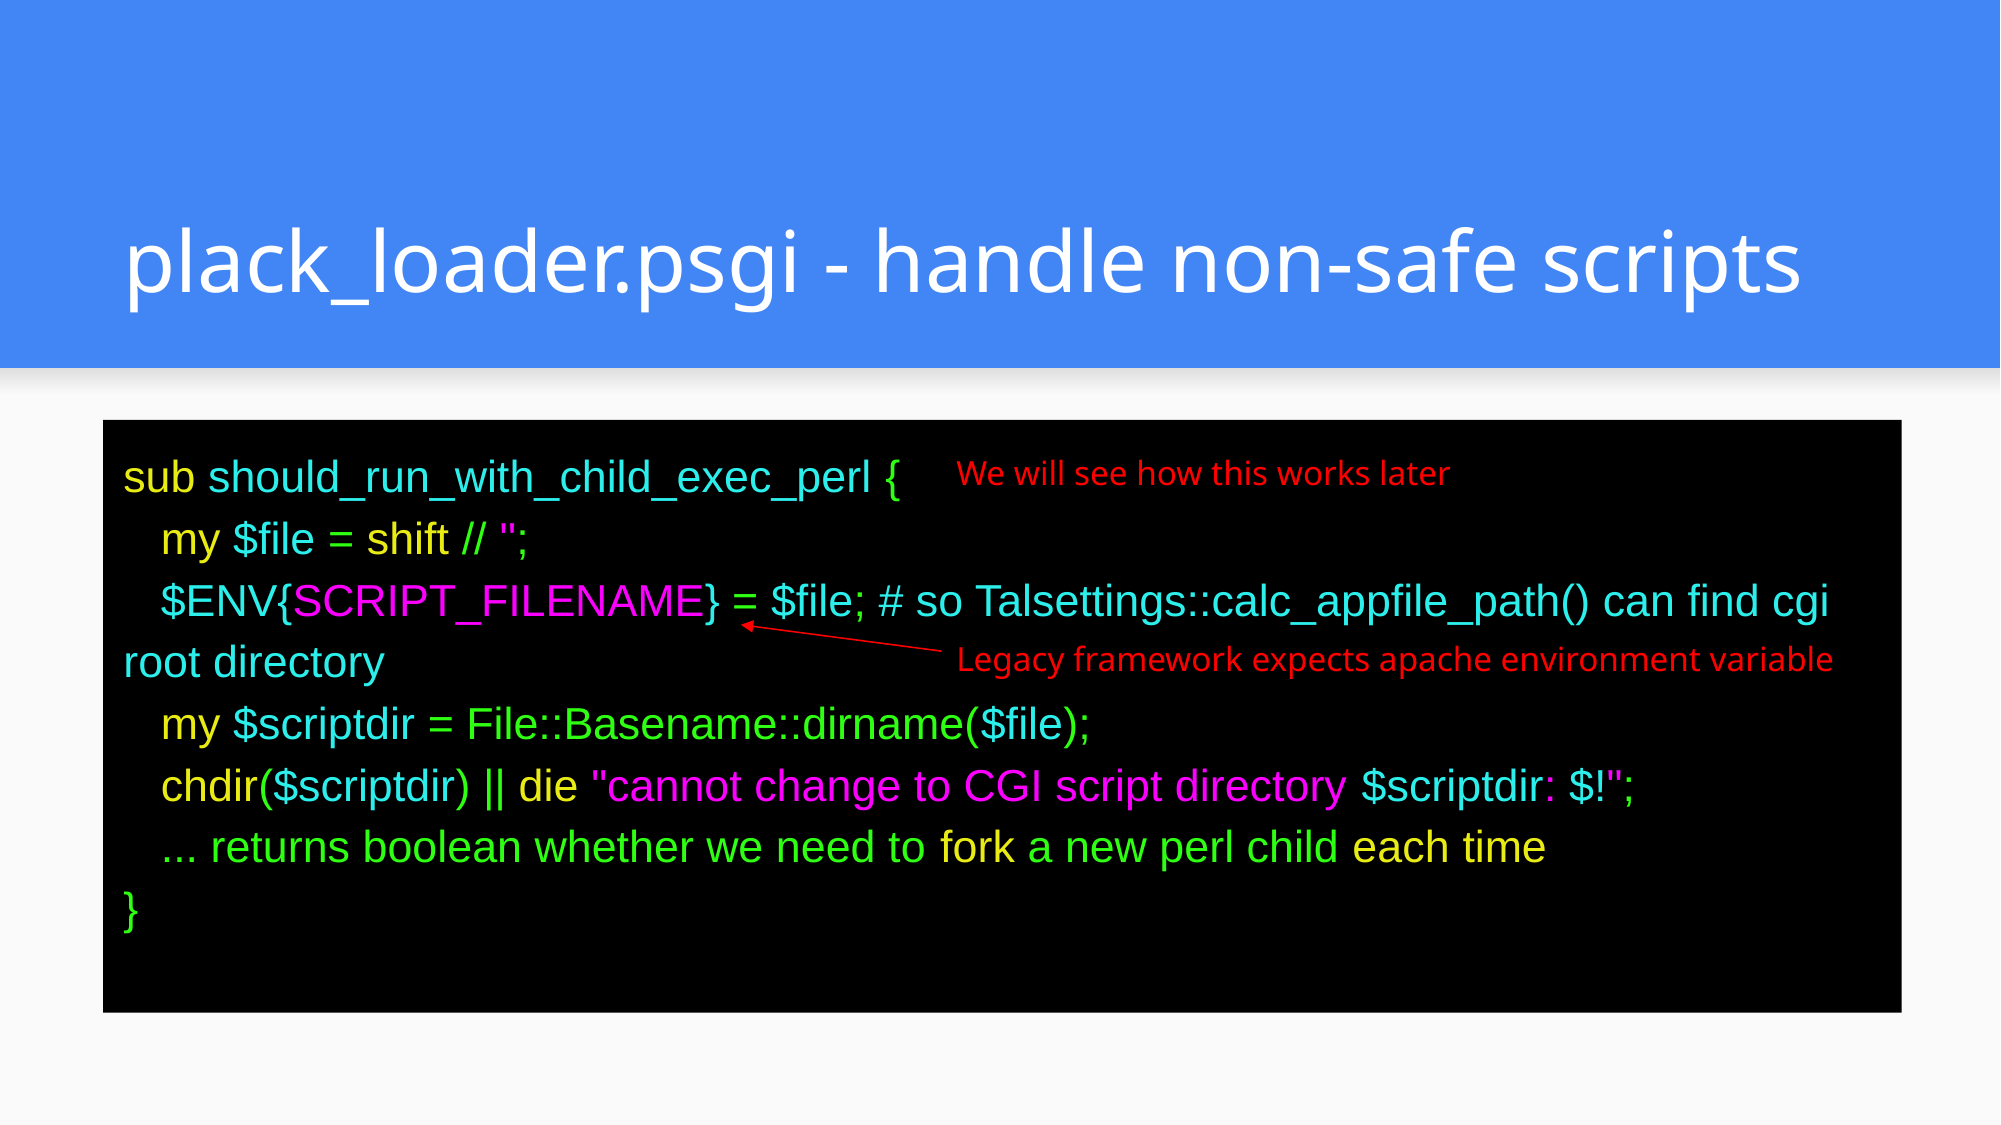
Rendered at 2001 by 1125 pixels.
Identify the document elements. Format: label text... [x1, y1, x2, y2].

text_box Legacy framework expects apache environment variable [941, 622, 1858, 680]
text_box We will see how this works later [941, 436, 1858, 494]
list sub should_run_with_child_exec_perl { my $file = shift // ''; $ENV{SCRIPT_FILENAME} = $file; # so Talsettings::calc_appfile_path() can find cgi root directory my $scriptdir = File::Basename::dirname($file); chdir($scriptdir) || die "cannot change to CGI script directory $scriptdir: $!"; ... returns boolean whether we need to fork a new perl child each time } [103, 419, 1902, 1013]
title plack_loader.psgi - handle non-safe scripts [103, 161, 1902, 330]
